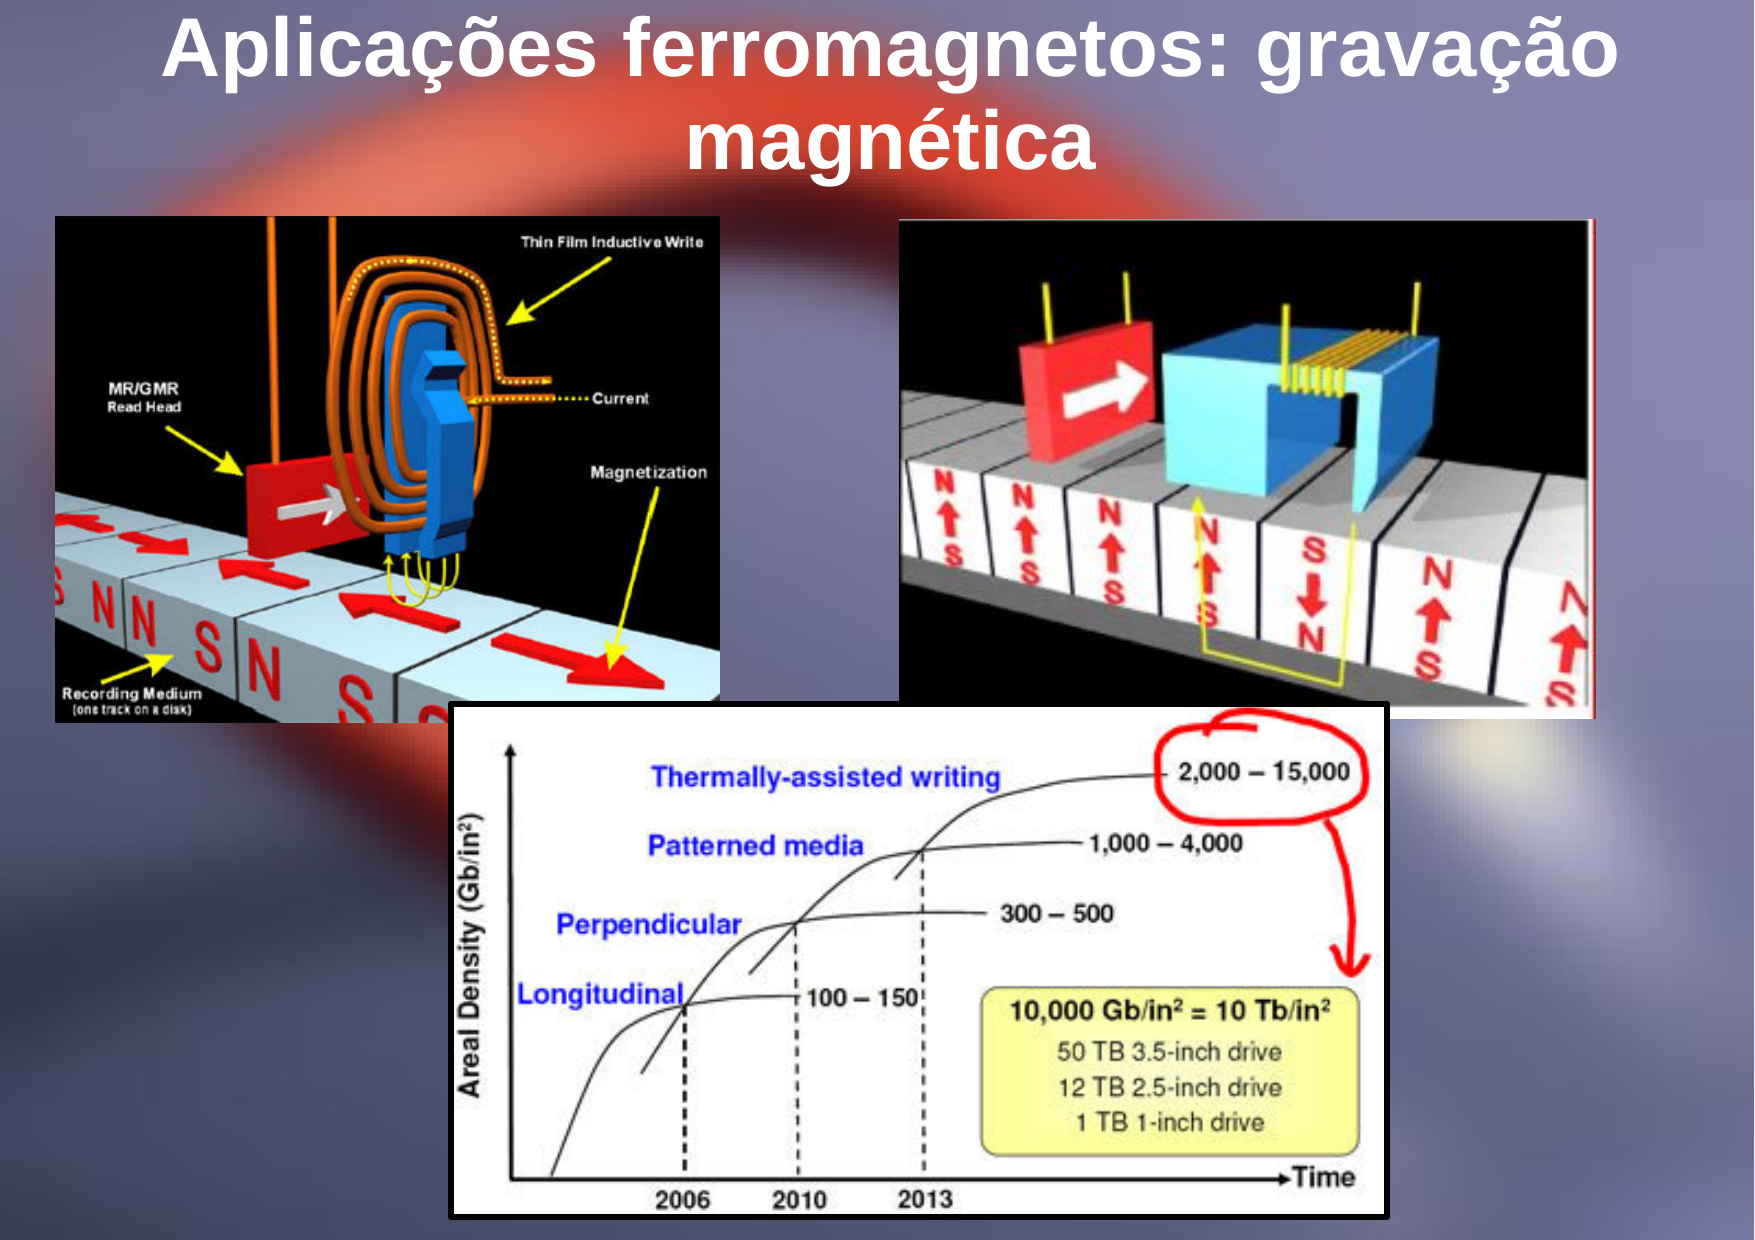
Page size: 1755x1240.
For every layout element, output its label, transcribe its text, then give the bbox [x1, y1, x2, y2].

title Aplicações ferromagnetos: gravação magnética [9, 0, 1755, 209]
picture [0, 0, 1755, 1240]
